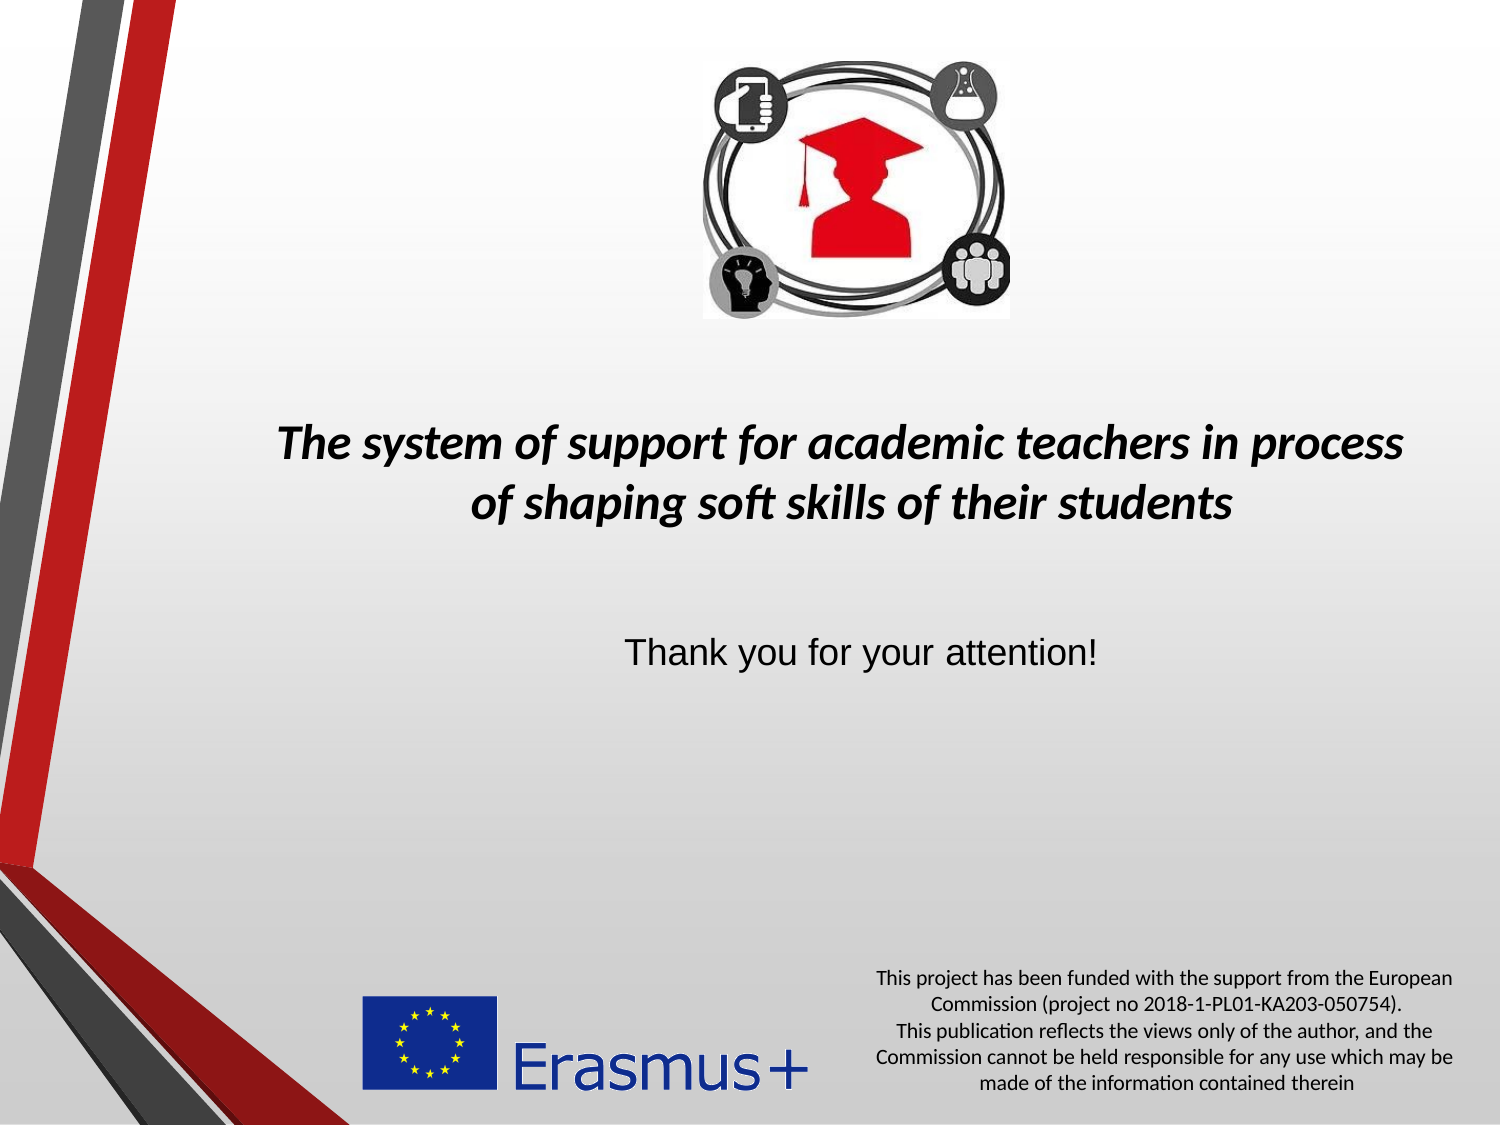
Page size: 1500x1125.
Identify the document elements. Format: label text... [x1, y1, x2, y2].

title The system of support for academic teachers in process of shaping soft skills of their students [274, 407, 1415, 598]
text_box Thank you for your attention! [622, 626, 1104, 674]
text_box This project has been funded with the support from the European Commission (project no 2018-1-PL01-KA203-050754). This publication reflects the views only of the author, and the Commission cannot be held responsible for any use which may be made of the information contained therein [872, 961, 1461, 1096]
text_box [0, 0, 1500, 1125]
